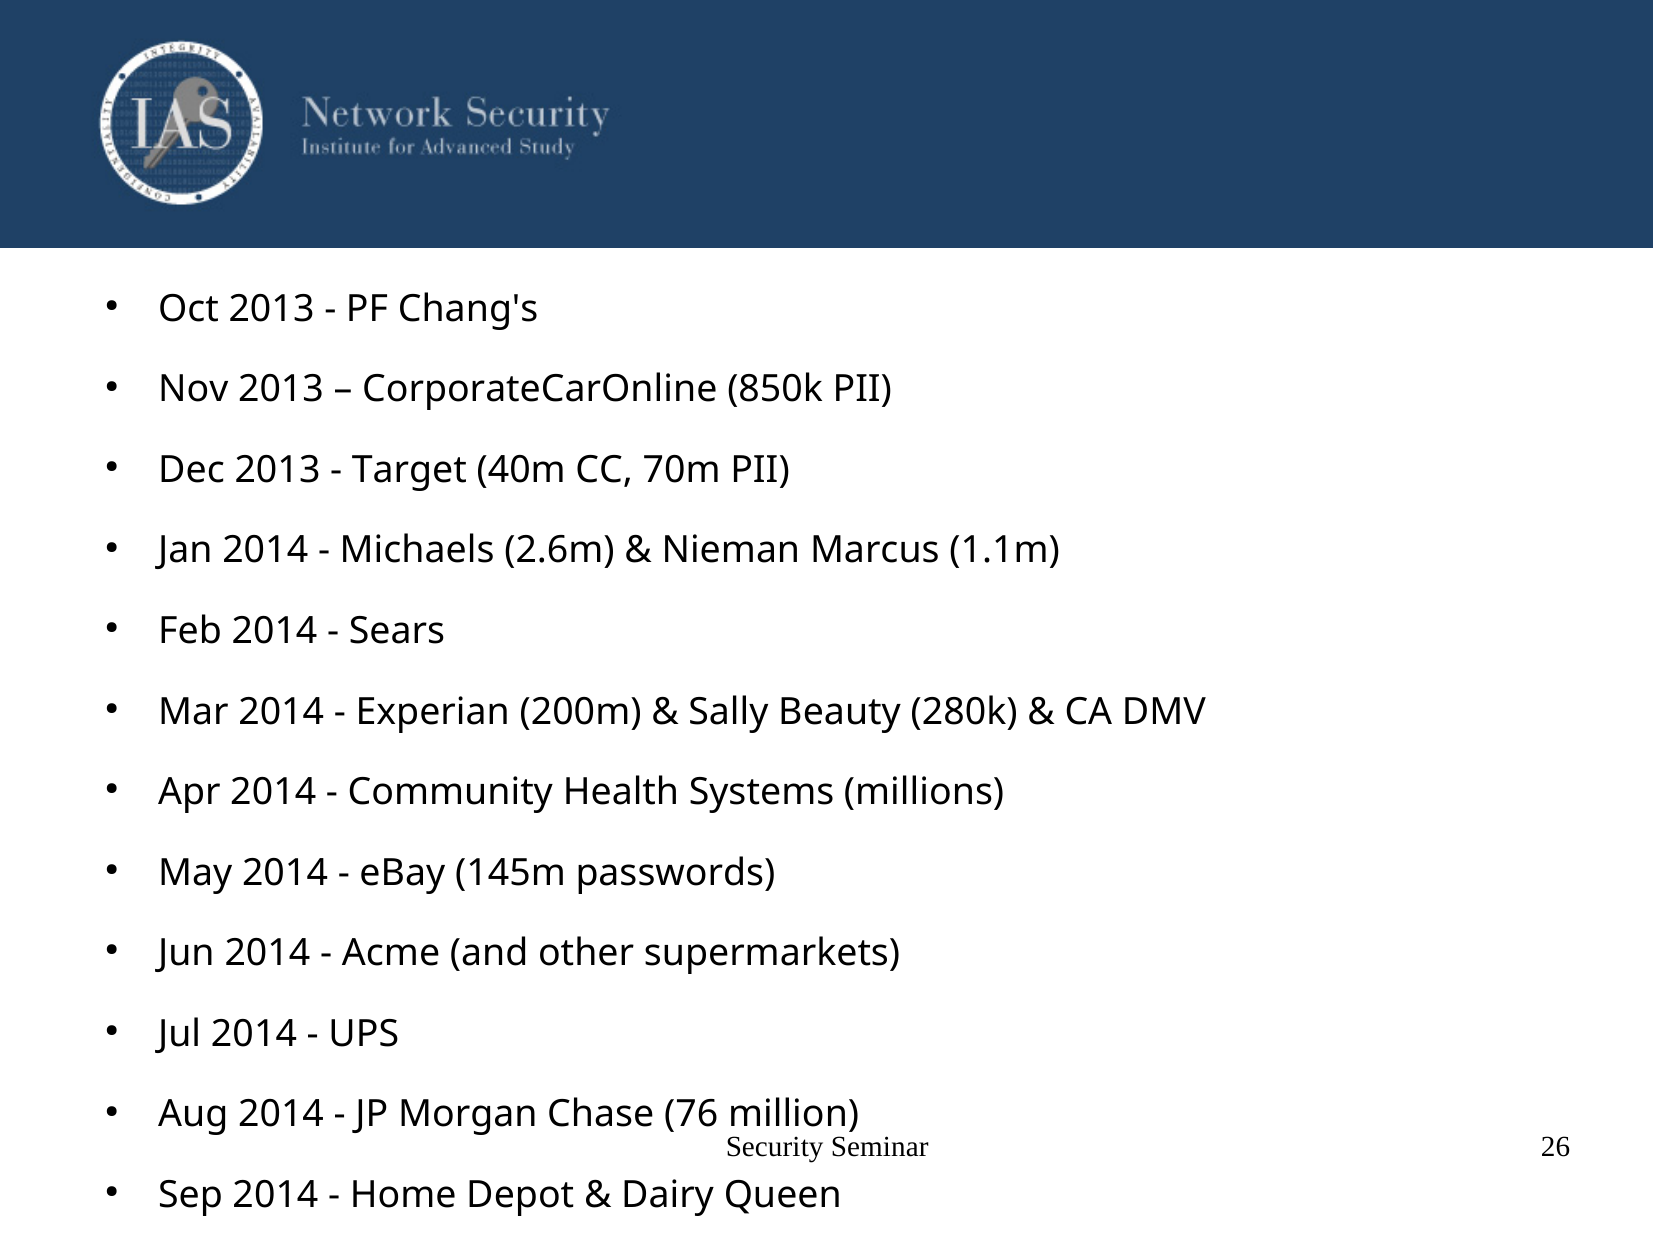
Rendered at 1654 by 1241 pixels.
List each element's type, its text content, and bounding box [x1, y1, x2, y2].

picture [0, 0, 1653, 248]
list Oct 2013 - PF Chang's Nov 2013 – CorporateCarOnline (850k PII) Dec 2013 - Target (40m CC, 70m PII) Jan 2014 - Michaels (2.6m) & Nieman Marcus (1.1m) Feb 2014 - Sears Mar 2014 - Experian (200m) & Sally Beauty (280k) & CA DMV Apr 2014 - Community Health Systems (millions) May 2014 - eBay (145m passwords) Jun 2014 - Acme (and other supermarkets) Jul 2014 - UPS Aug 2014 - JP Morgan Chase (76 million) Sep 2014 - Home Depot & Dairy Queen Oct 2014 - Kmart [87, 281, 1576, 1241]
